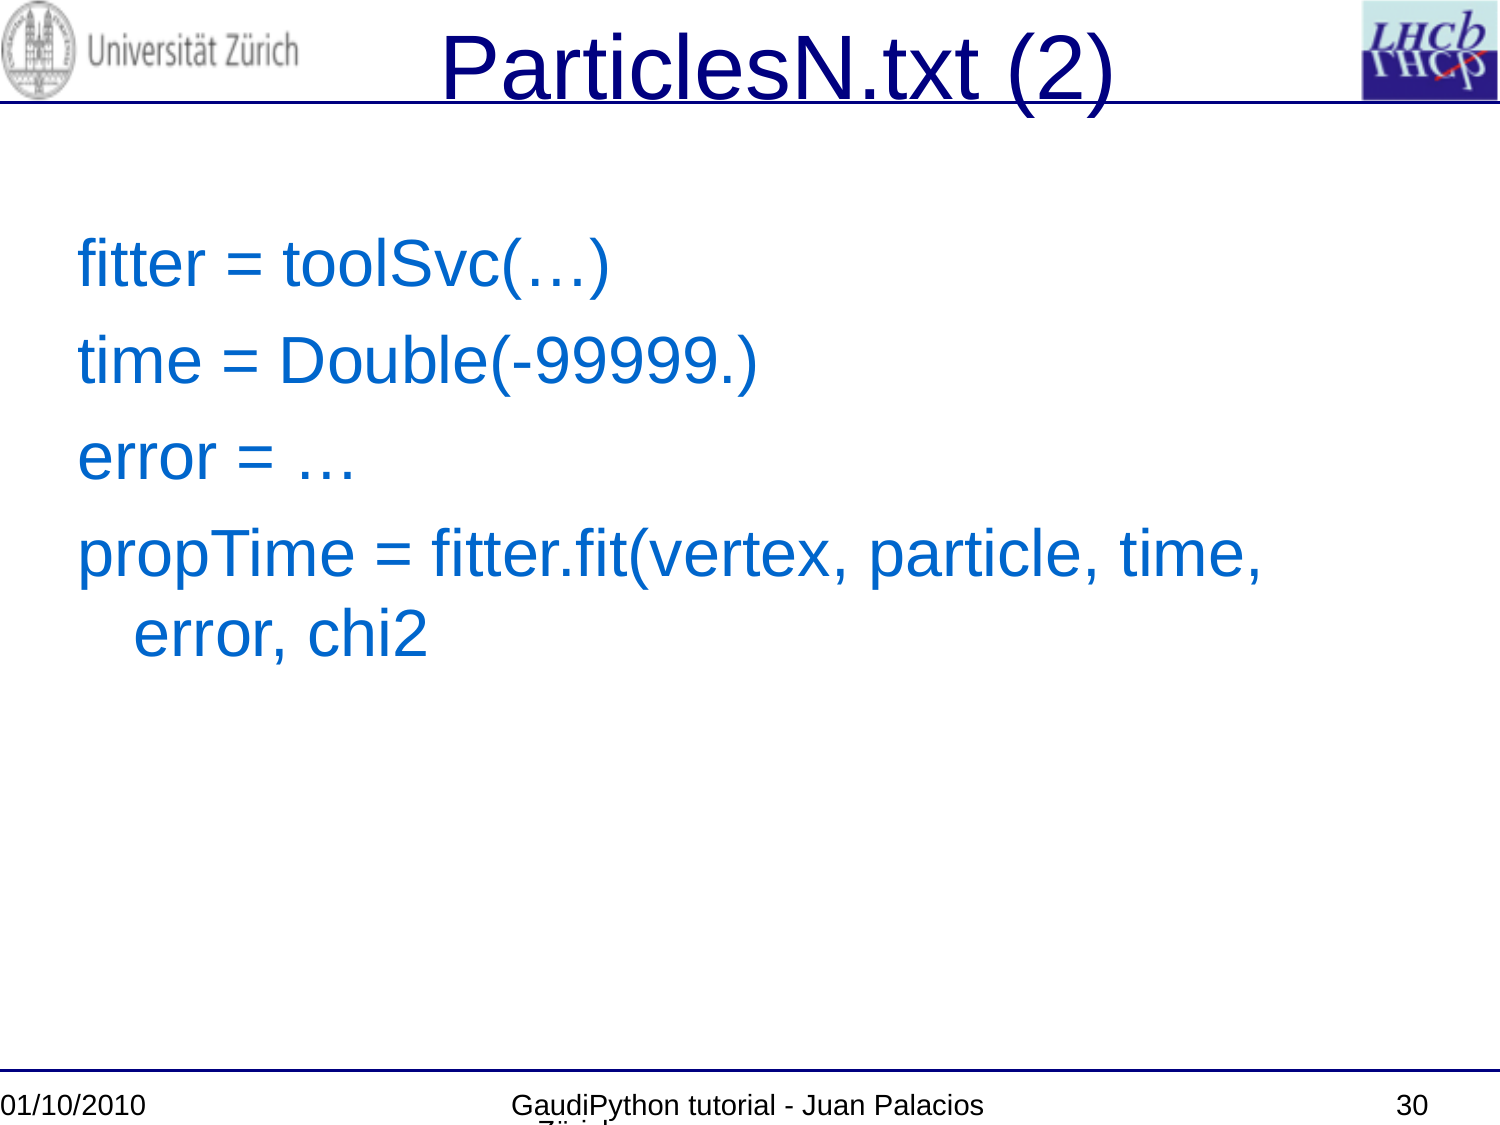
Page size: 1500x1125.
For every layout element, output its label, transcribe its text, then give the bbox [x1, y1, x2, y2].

title ParticlesN.txt (2) [224, 0, 1300, 126]
picture [0, 0, 224, 101]
picture [1360, 0, 1500, 101]
list fitter = toolSvc(…) time = Double(-99999.) error = … propTime = fitter.fit(vertex, particle, time, error, chi2 [62, 212, 1338, 888]
